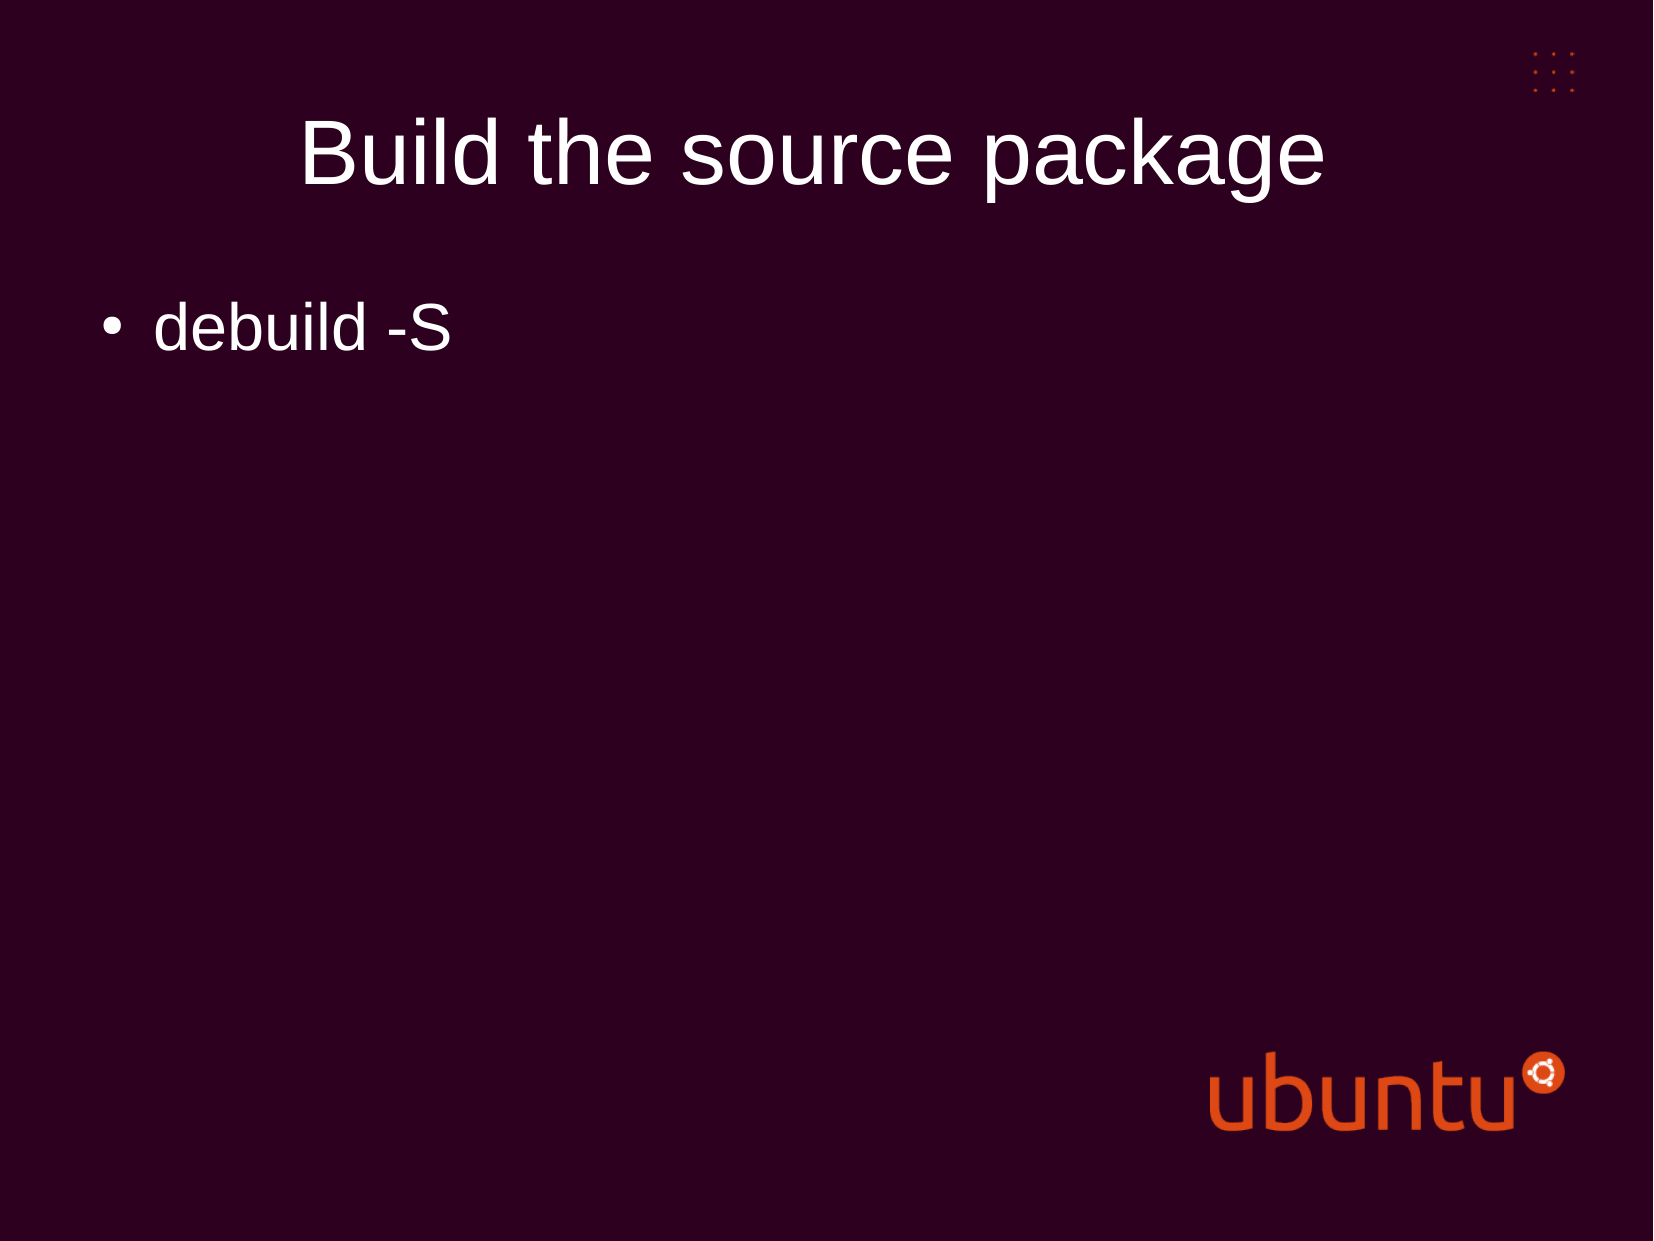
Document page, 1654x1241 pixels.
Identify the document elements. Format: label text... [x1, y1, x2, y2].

picture [1121, 960, 1653, 1223]
picture [1571, 49, 1575, 94]
list debuild -S [82, 290, 1571, 1010]
title Build the source package [82, 49, 1571, 257]
